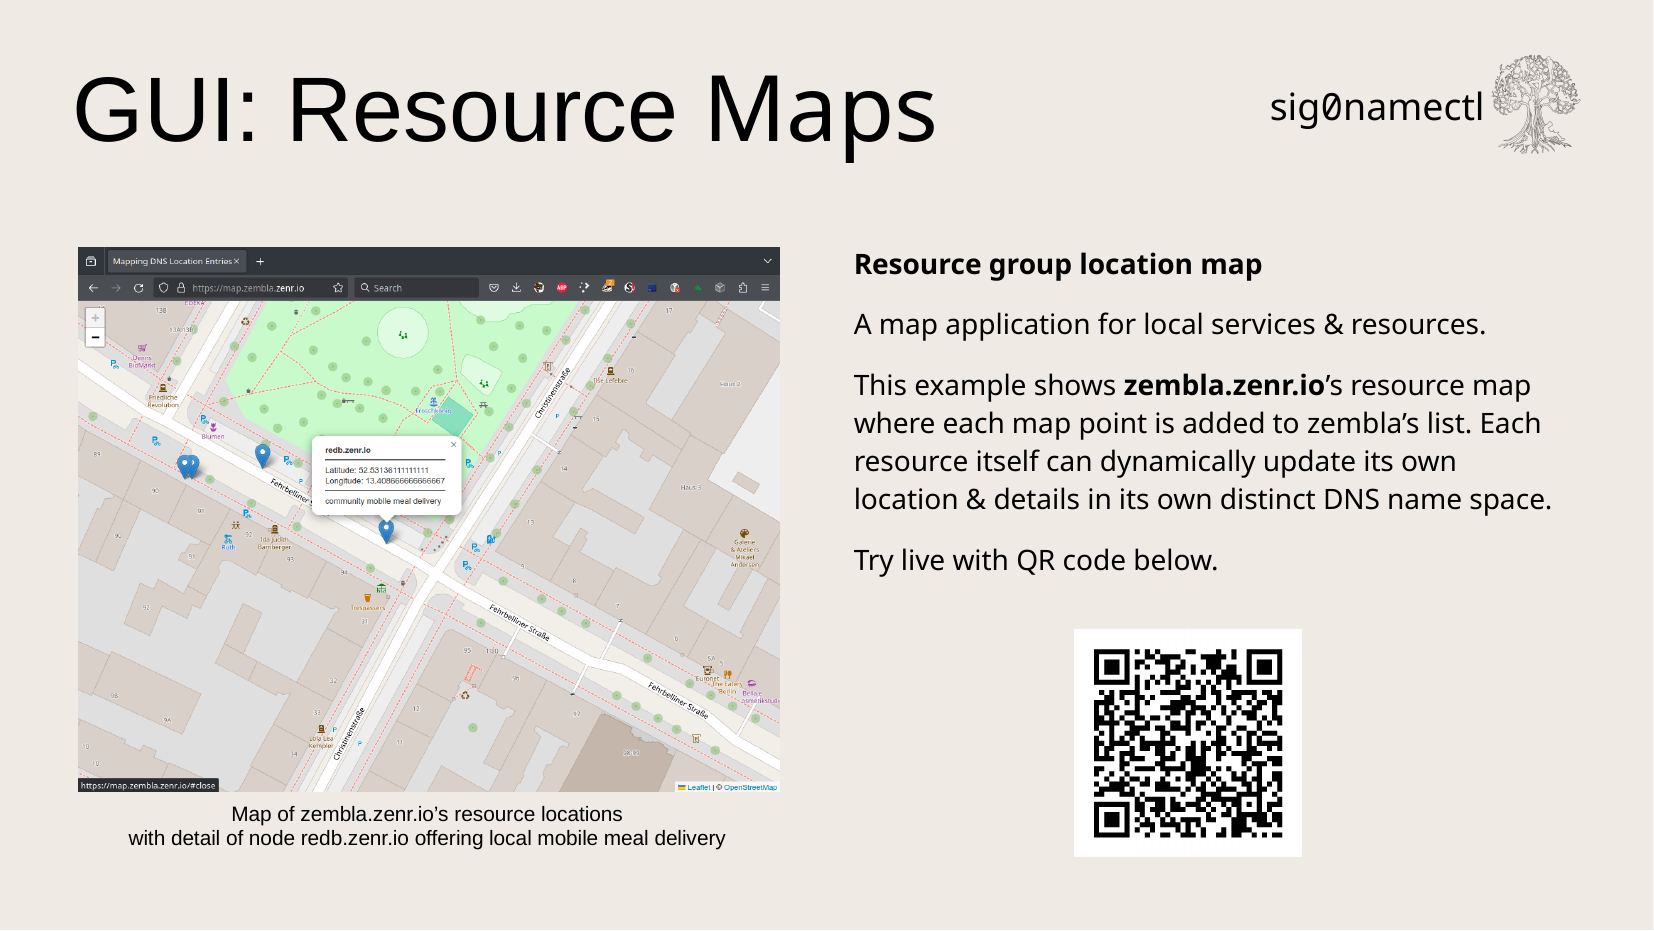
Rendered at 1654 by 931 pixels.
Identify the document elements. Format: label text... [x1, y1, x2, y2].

picture [1489, 47, 1582, 160]
title sig0namectl [1269, 56, 1485, 156]
text_box Map of zembla.zenr.io’s resource locations with detail of node redb.zenr.io offering local mobile meal delivery [73, 795, 782, 857]
picture [1074, 629, 1302, 857]
picture [78, 247, 780, 792]
list Resource group location map A map application for local services & resources. This example shows zembla.zenr.io’s resource map where each map point is added to zembla’s list. Each resource itself can dynamically update its own location & details in its own distinct DNS name space. Try live with QR code below. [853, 244, 1564, 621]
title GUI: Resource Maps [72, 46, 1562, 166]
